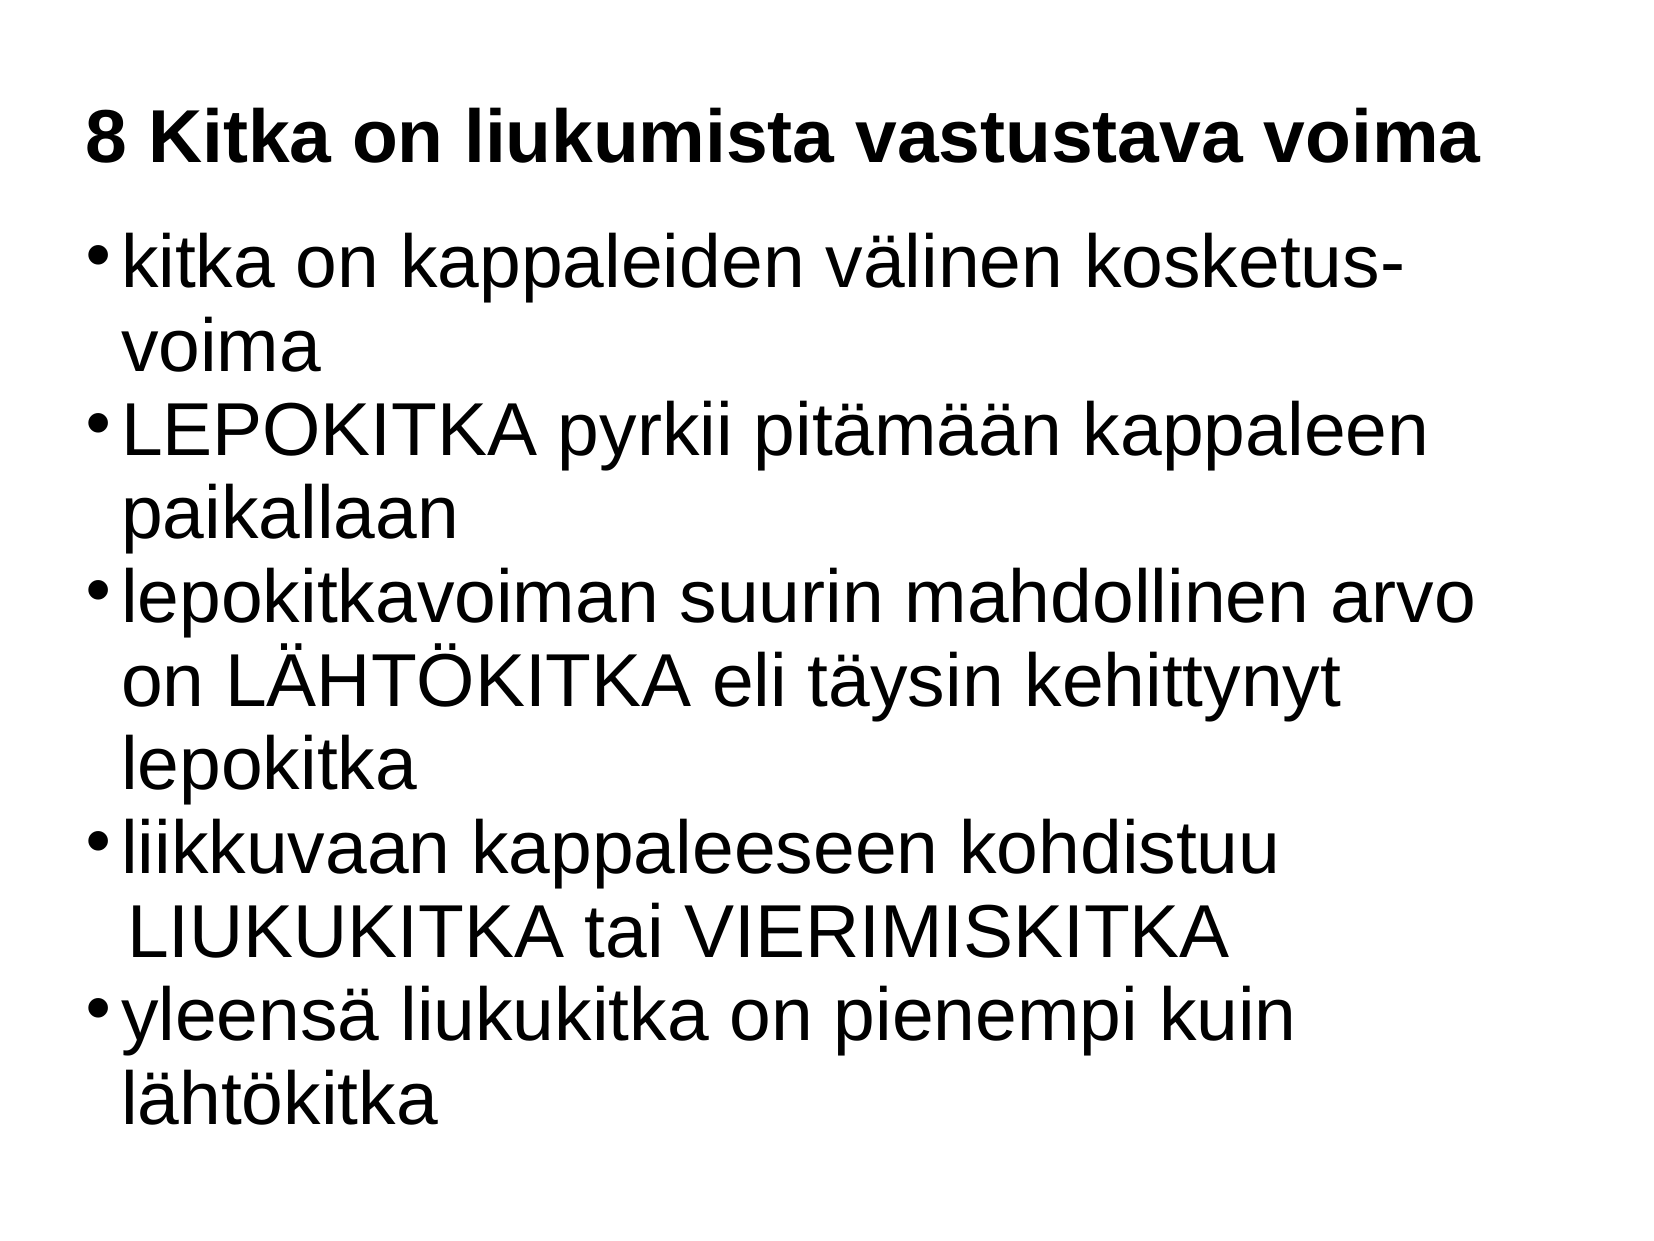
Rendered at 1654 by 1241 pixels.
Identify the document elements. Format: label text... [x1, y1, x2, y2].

text_box 8 Kitka on liukumista vastustava voima kitka on kappaleiden välinen kosketus-voima LEPOKITKA pyrkii pitämään kappaleen paikallaan lepokitkavoiman suurin mahdollinen arvo on LÄHTÖKITKA eli täysin kehittynyt lepokitka liikkuvaan kappaleeseen kohdistuu LIUKUKITKA tai VIERIMISKITKA yleensä liukukitka on pienempi kuin lähtökitka [70, 82, 1595, 1241]
